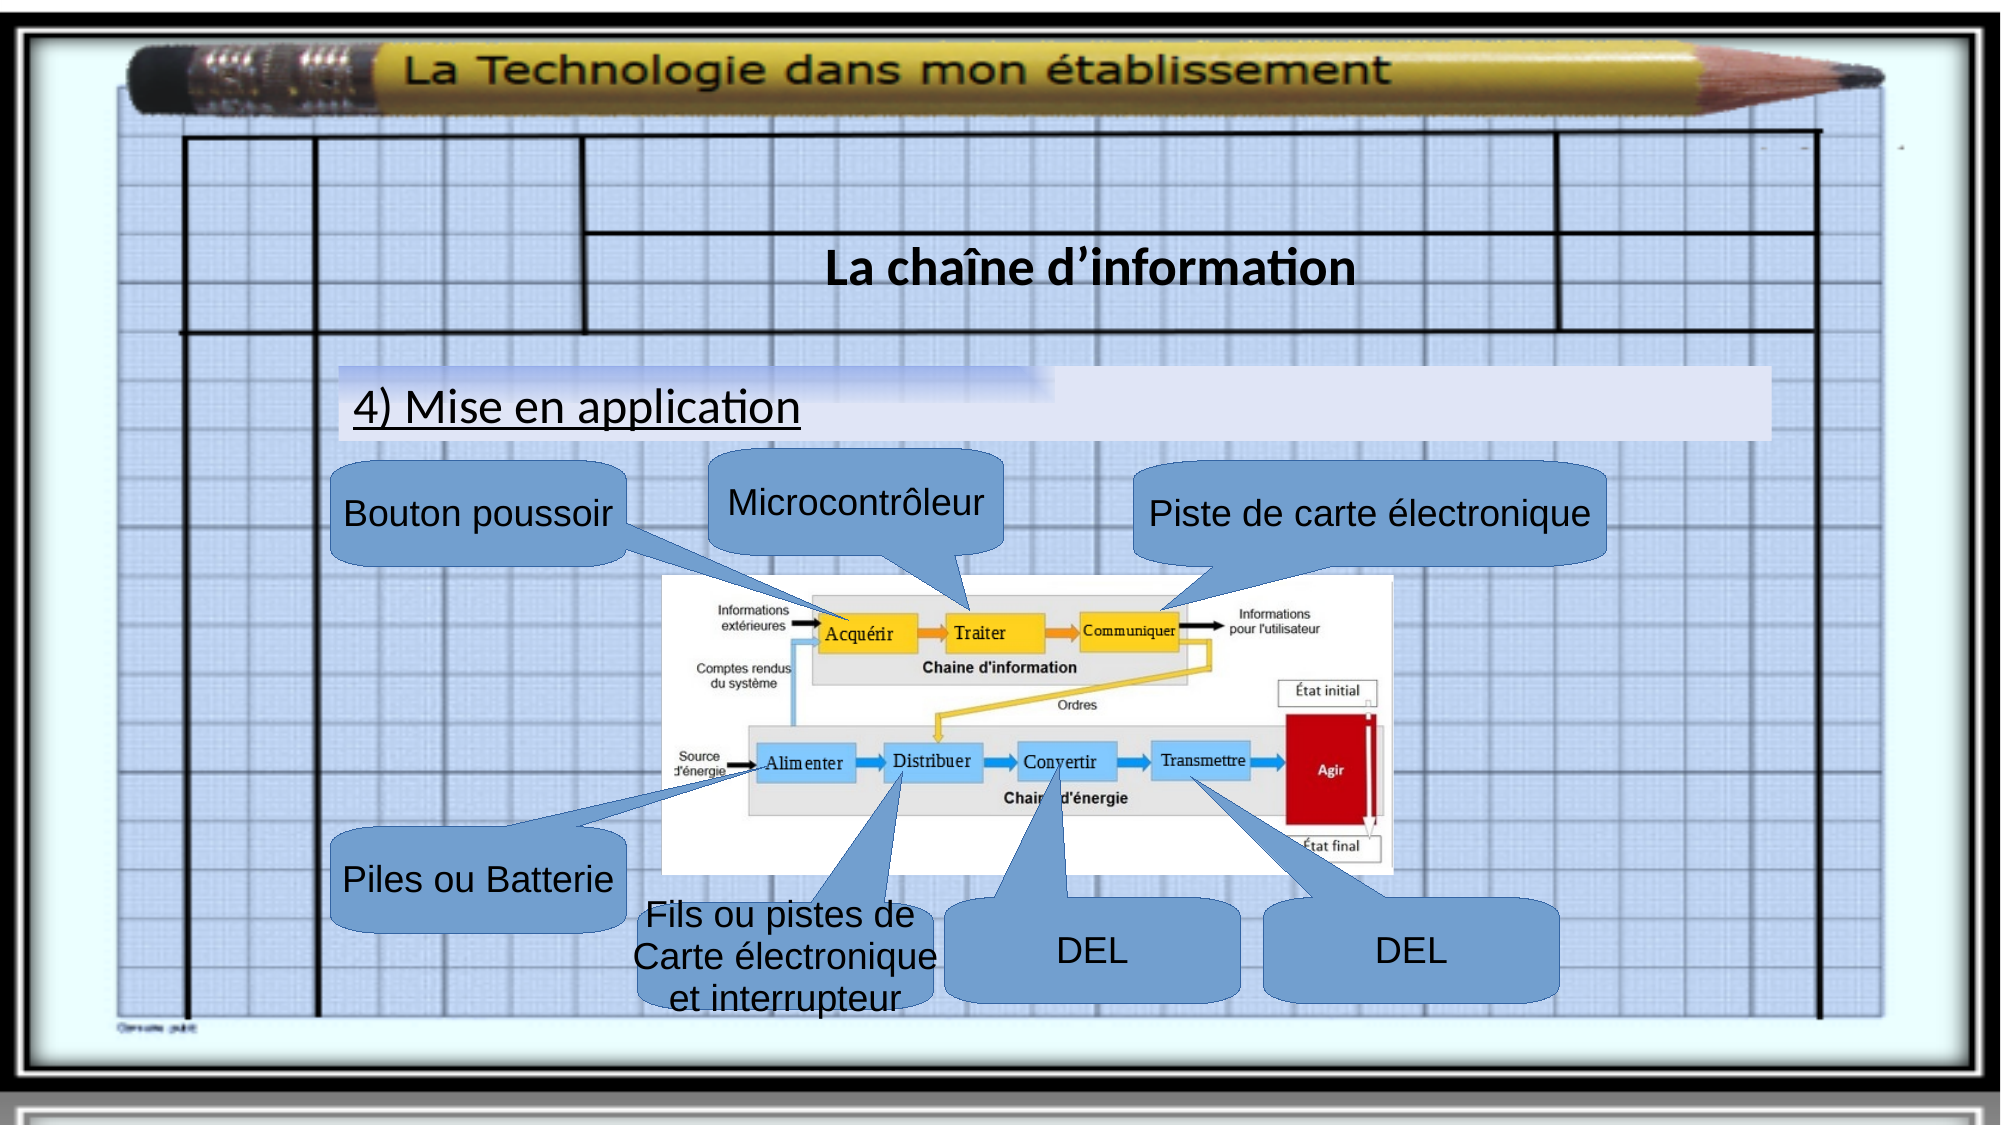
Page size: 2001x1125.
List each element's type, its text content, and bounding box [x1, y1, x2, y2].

text_box Fils ou pistes de Carte électronique et interrupteur [637, 771, 934, 1010]
text_box Piste de carte électronique [1133, 460, 1607, 611]
picture [0, 0, 2001, 1125]
text_box DEL [944, 763, 1241, 1004]
text_box Microcontrôleur [708, 448, 1004, 611]
text_box Piles ou Batterie [330, 766, 767, 934]
text_box 4) Mise en application [339, 366, 1772, 441]
text_box La chaîne d’information [506, 224, 1677, 304]
text_box DEL [1190, 776, 1560, 1004]
text_box Bouton poussoir [330, 460, 849, 621]
